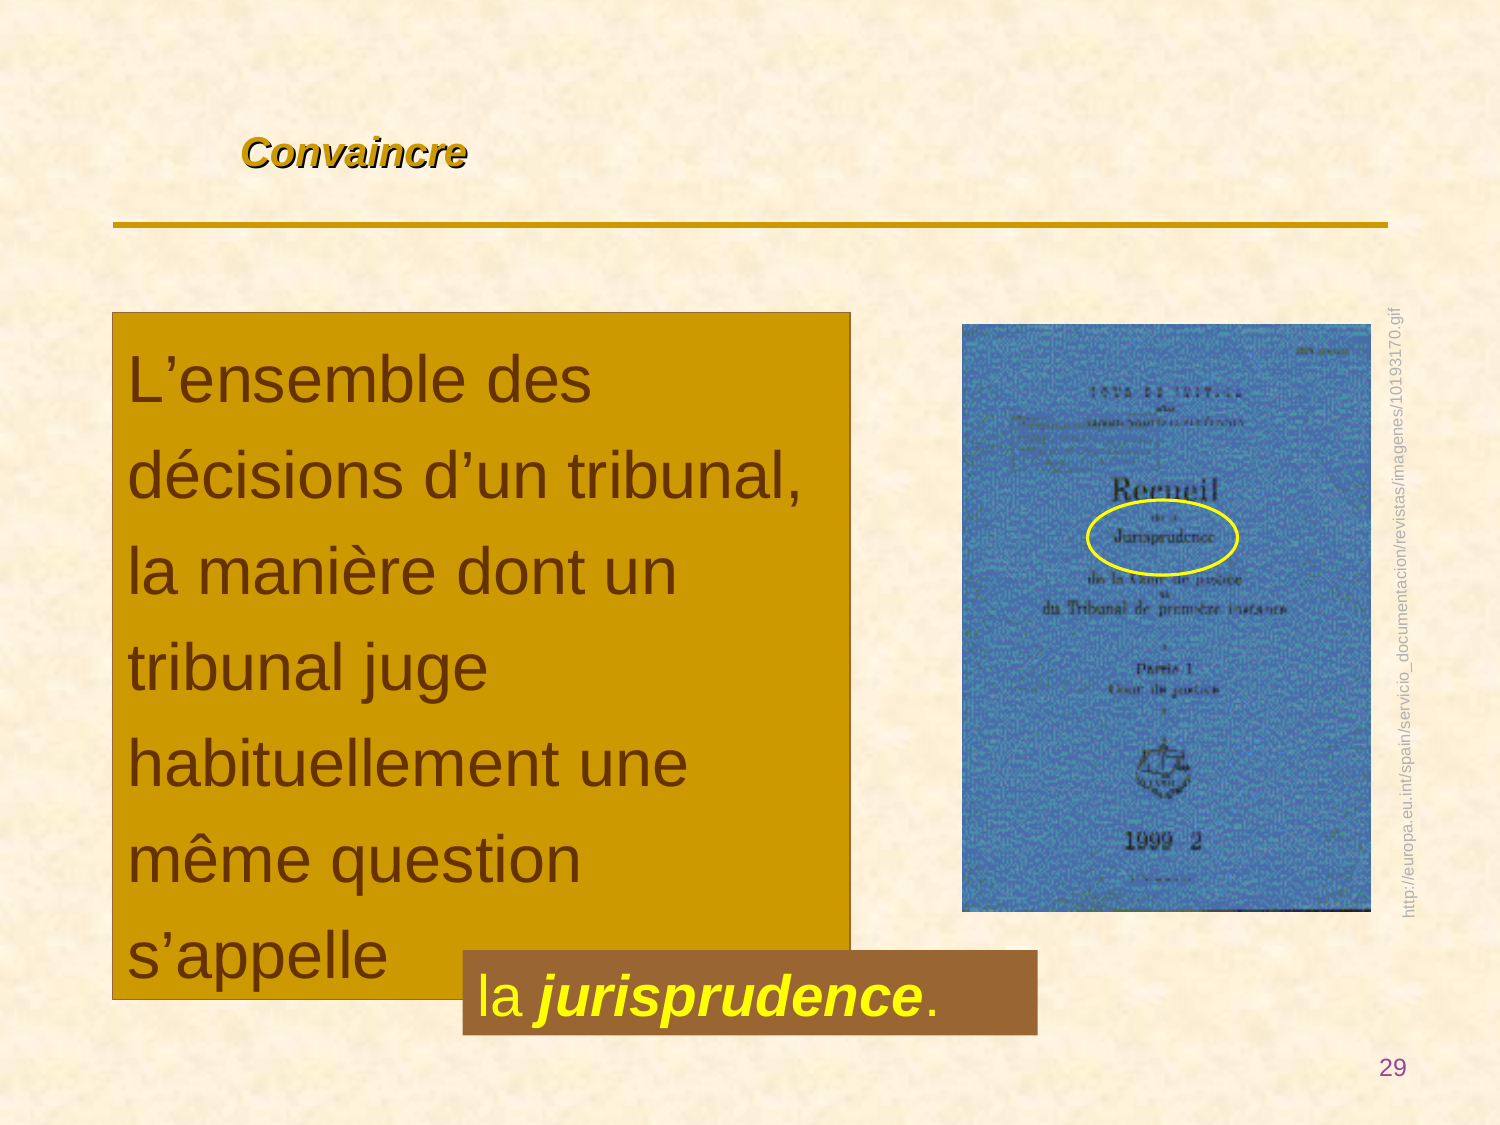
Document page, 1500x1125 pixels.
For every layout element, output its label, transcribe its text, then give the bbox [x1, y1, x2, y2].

text_box http://europa.eu.int/spain/servicio_documentacion/revistas/imagenes/10193170.gif [1374, 267, 1427, 934]
text_box Convaincre [225, 116, 483, 183]
text_box L’ensemble des décisions d’un tribunal, la manière dont un tribunal juge habituellement une même question s’appelle … [112, 312, 851, 1000]
picture [0, 0, 1500, 1125]
text_box la jurisprudence. [462, 950, 1038, 1036]
